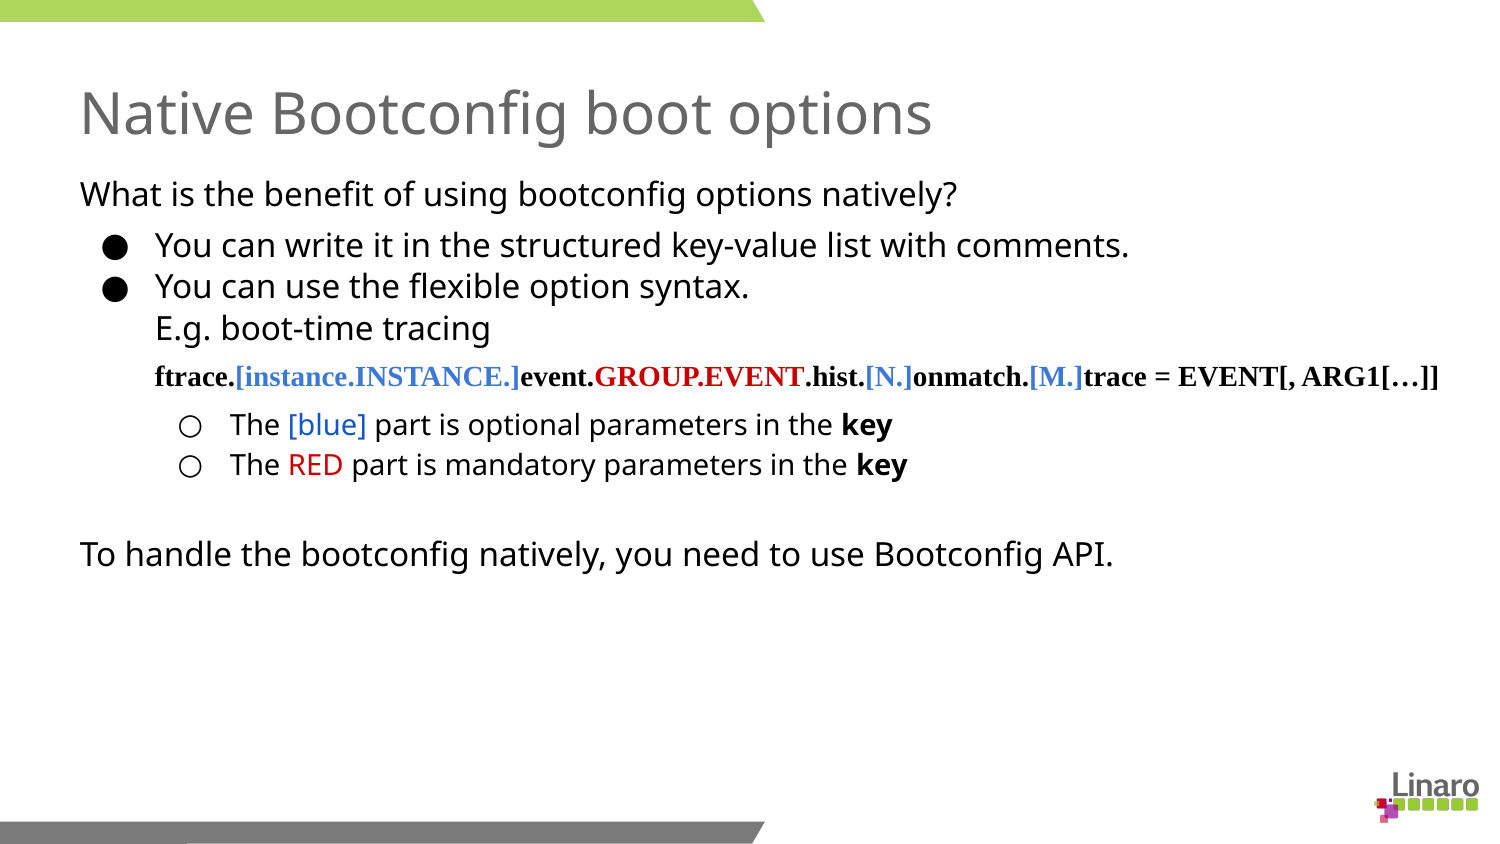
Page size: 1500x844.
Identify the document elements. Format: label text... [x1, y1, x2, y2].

list What is the benefit of using bootconfig options natively? You can write it in the structured key-value list with comments. You can use the flexible option syntax. E.g. boot-time tracing ftrace.[instance.INSTANCE.]event.GROUP.EVENT.hist.[N.]onmatch.[M.]trace = EVENT[, ARG1[…]] The [blue] part is optional parameters in the key The RED part is mandatory parameters in the key To handle the bootconfig natively, you need to use Bootconfig API. [73, 162, 1478, 798]
picture [1372, 770, 1481, 825]
title Native Bootconfig boot options [73, 59, 1427, 162]
